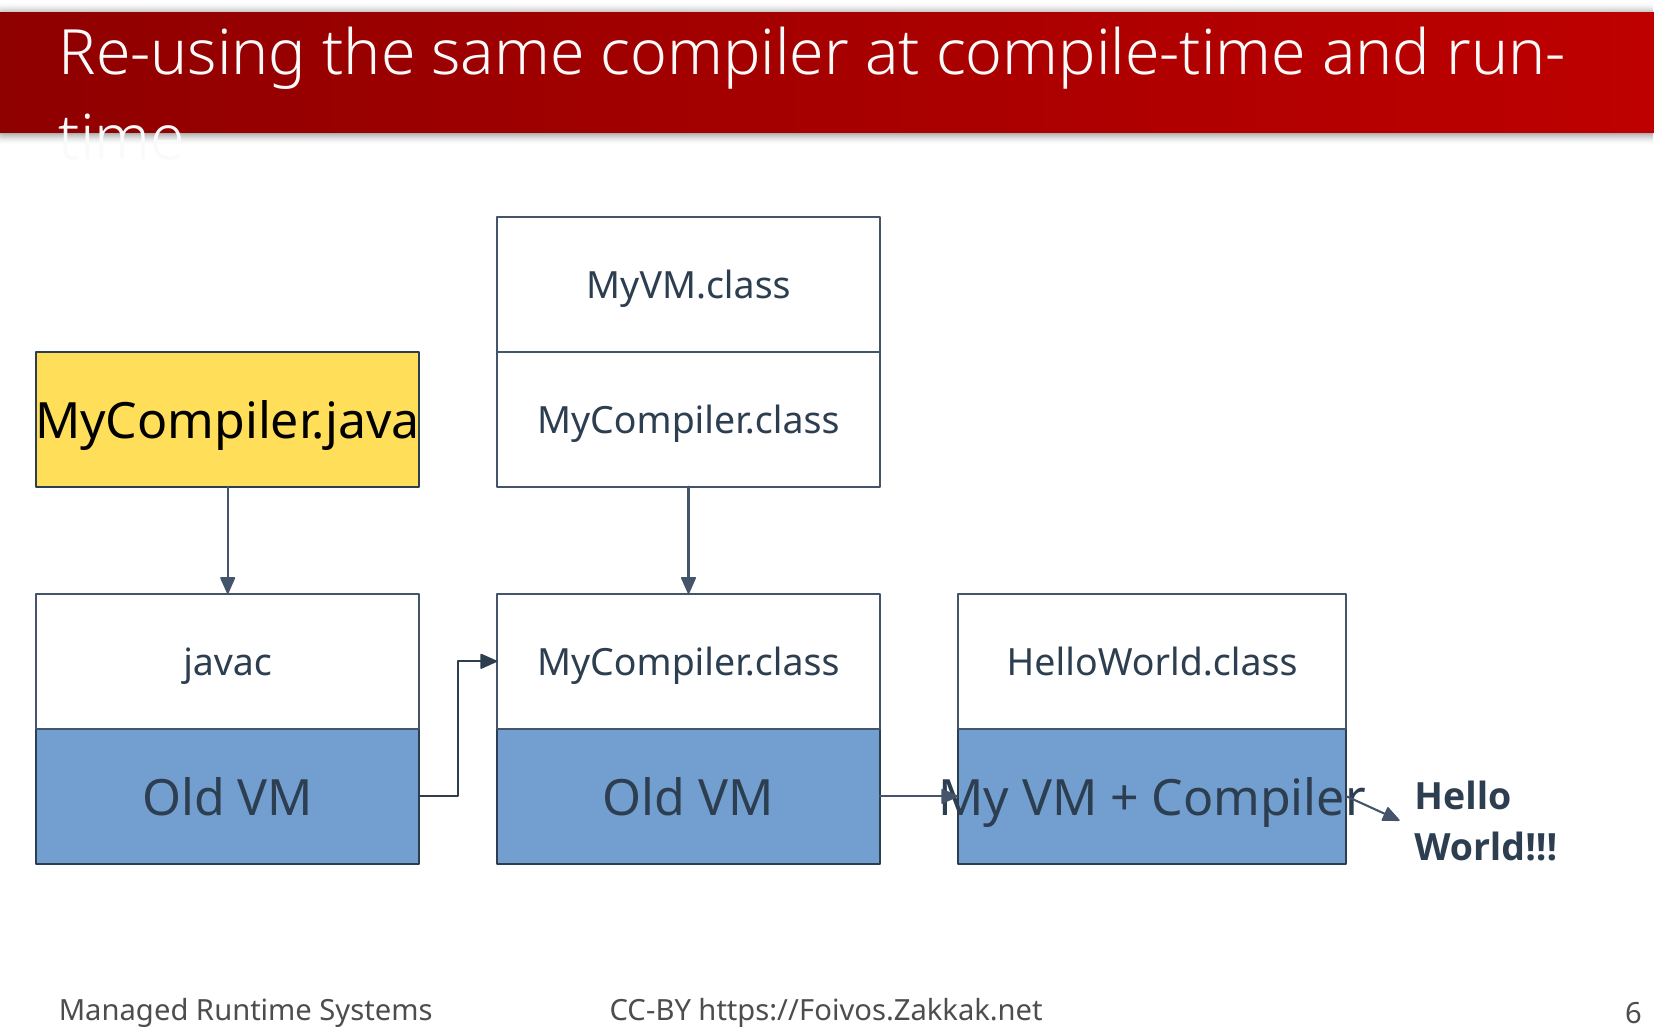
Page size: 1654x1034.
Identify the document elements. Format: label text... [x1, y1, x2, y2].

text_box MyCompiler.java [36, 351, 419, 487]
text_box HelloWorld.class [957, 593, 1347, 729]
text_box MyCompiler.class [497, 593, 880, 729]
text_box My VM + Compiler [957, 729, 1347, 864]
text_box Old VM [36, 729, 419, 864]
text_box Old VM [497, 729, 880, 864]
text_box javac [36, 593, 419, 729]
text_box MyVM.class [497, 216, 880, 352]
title Re-using the same compiler at compile-time and run-time [58, 7, 1583, 139]
text_box MyCompiler.class [497, 352, 880, 487]
text_box Hello World!!! [1399, 762, 1648, 831]
